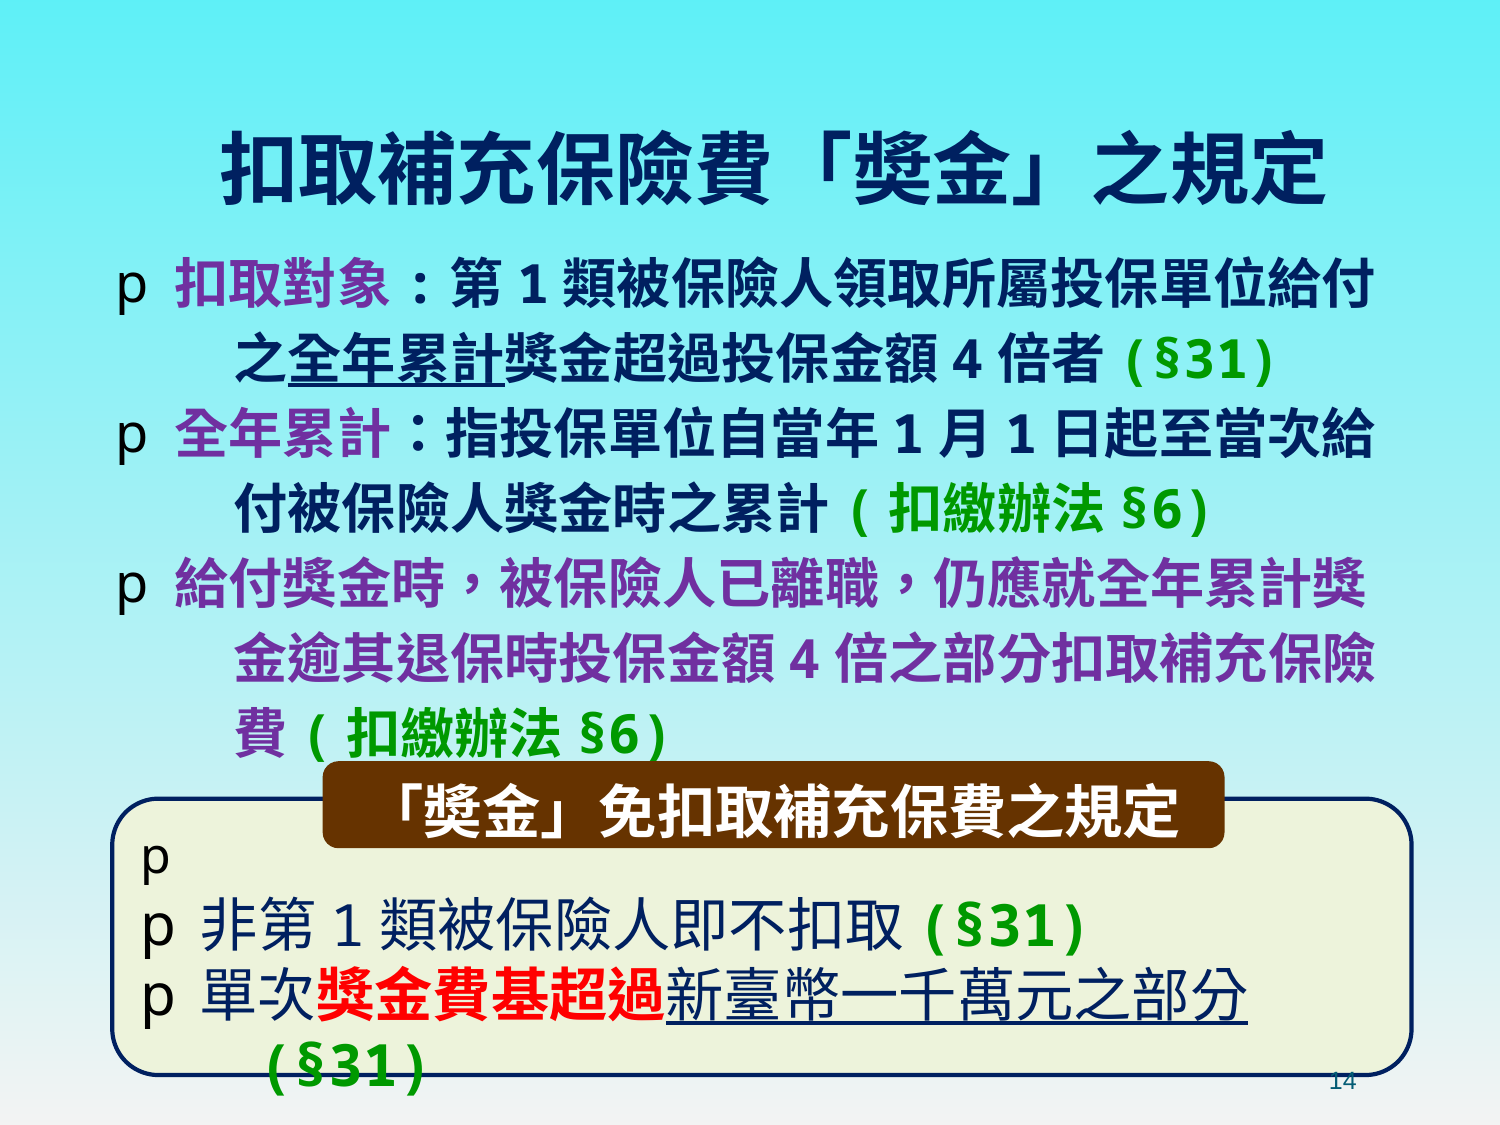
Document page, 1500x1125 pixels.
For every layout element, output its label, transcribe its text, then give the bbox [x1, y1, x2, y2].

text_box 「奬金」免扣取補充保費之規定 [324, 763, 1223, 847]
text_box 非第1類被保險人即不扣取(§31) 單次獎金費基超過新臺幣一千萬元之部分(§31) [112, 798, 1412, 1076]
text_box 扣取補充保險費「奬金」之規定 [112, 102, 1436, 232]
text_box 14 [1328, 1034, 1454, 1095]
text_box 扣取對象:第1類被保險人領取所屬投保單位給付之全年累計獎金超過投保金額4倍者(§31) 全年累計：指投保單位自當年1月1日起至當次給付被保險人獎金時之累計(扣繳辦法§6) 給付獎金時，被保險人已離職，仍應就全年累計獎金逾其退保時投保金額4倍之部分扣取補充保險費(扣繳辦法§6) [100, 231, 1412, 778]
